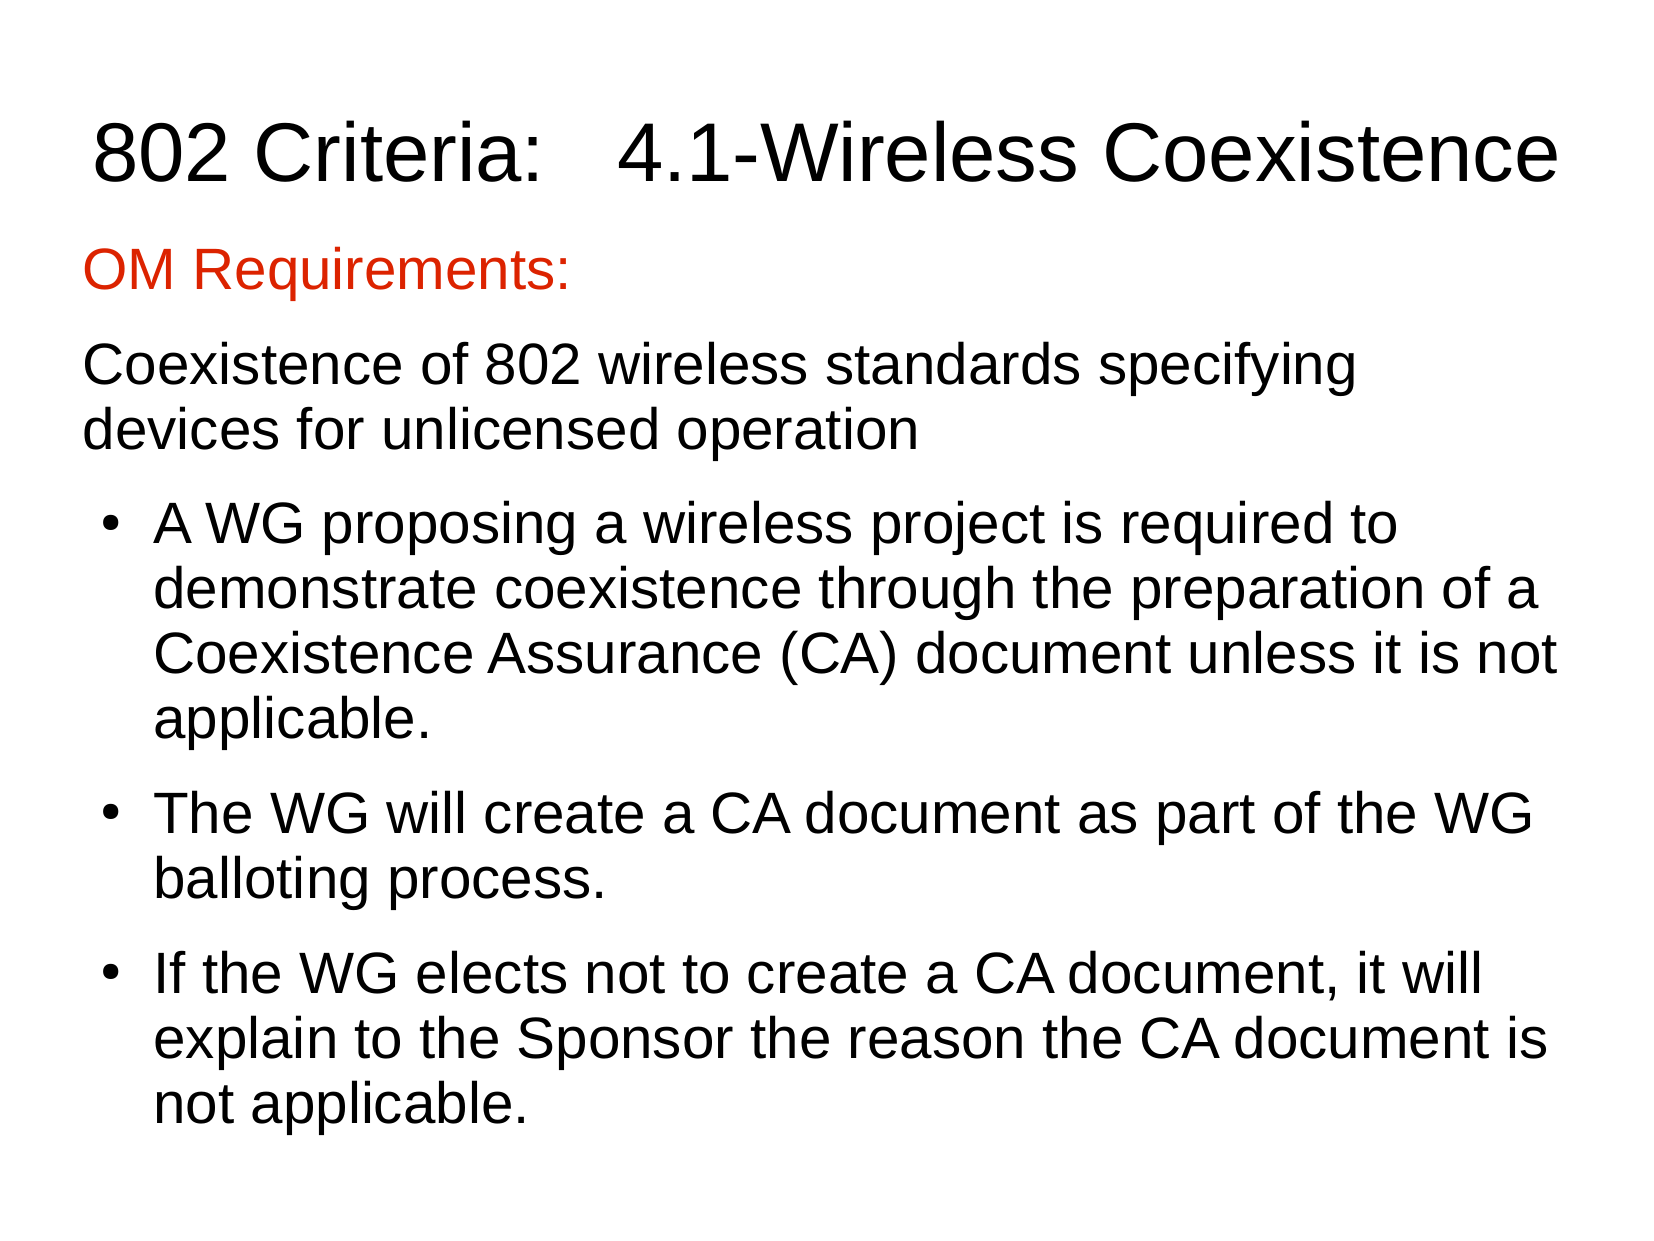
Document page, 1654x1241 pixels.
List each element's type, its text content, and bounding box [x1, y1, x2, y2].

list OM Requirements: Coexistence of 802 wireless standards specifying devices for unlicensed operation A WG proposing a wireless project is required to demonstrate coexistence through the preparation of a Coexistence Assurance (CA) document unless it is not applicable. The WG will create a CA document as part of the WG balloting process. If the WG elects not to create a CA document, it will explain to the Sponsor the reason the CA document is not applicable. [82, 237, 1571, 1136]
title 802 Criteria: 4.1-Wireless Coexistence [82, 56, 1571, 237]
